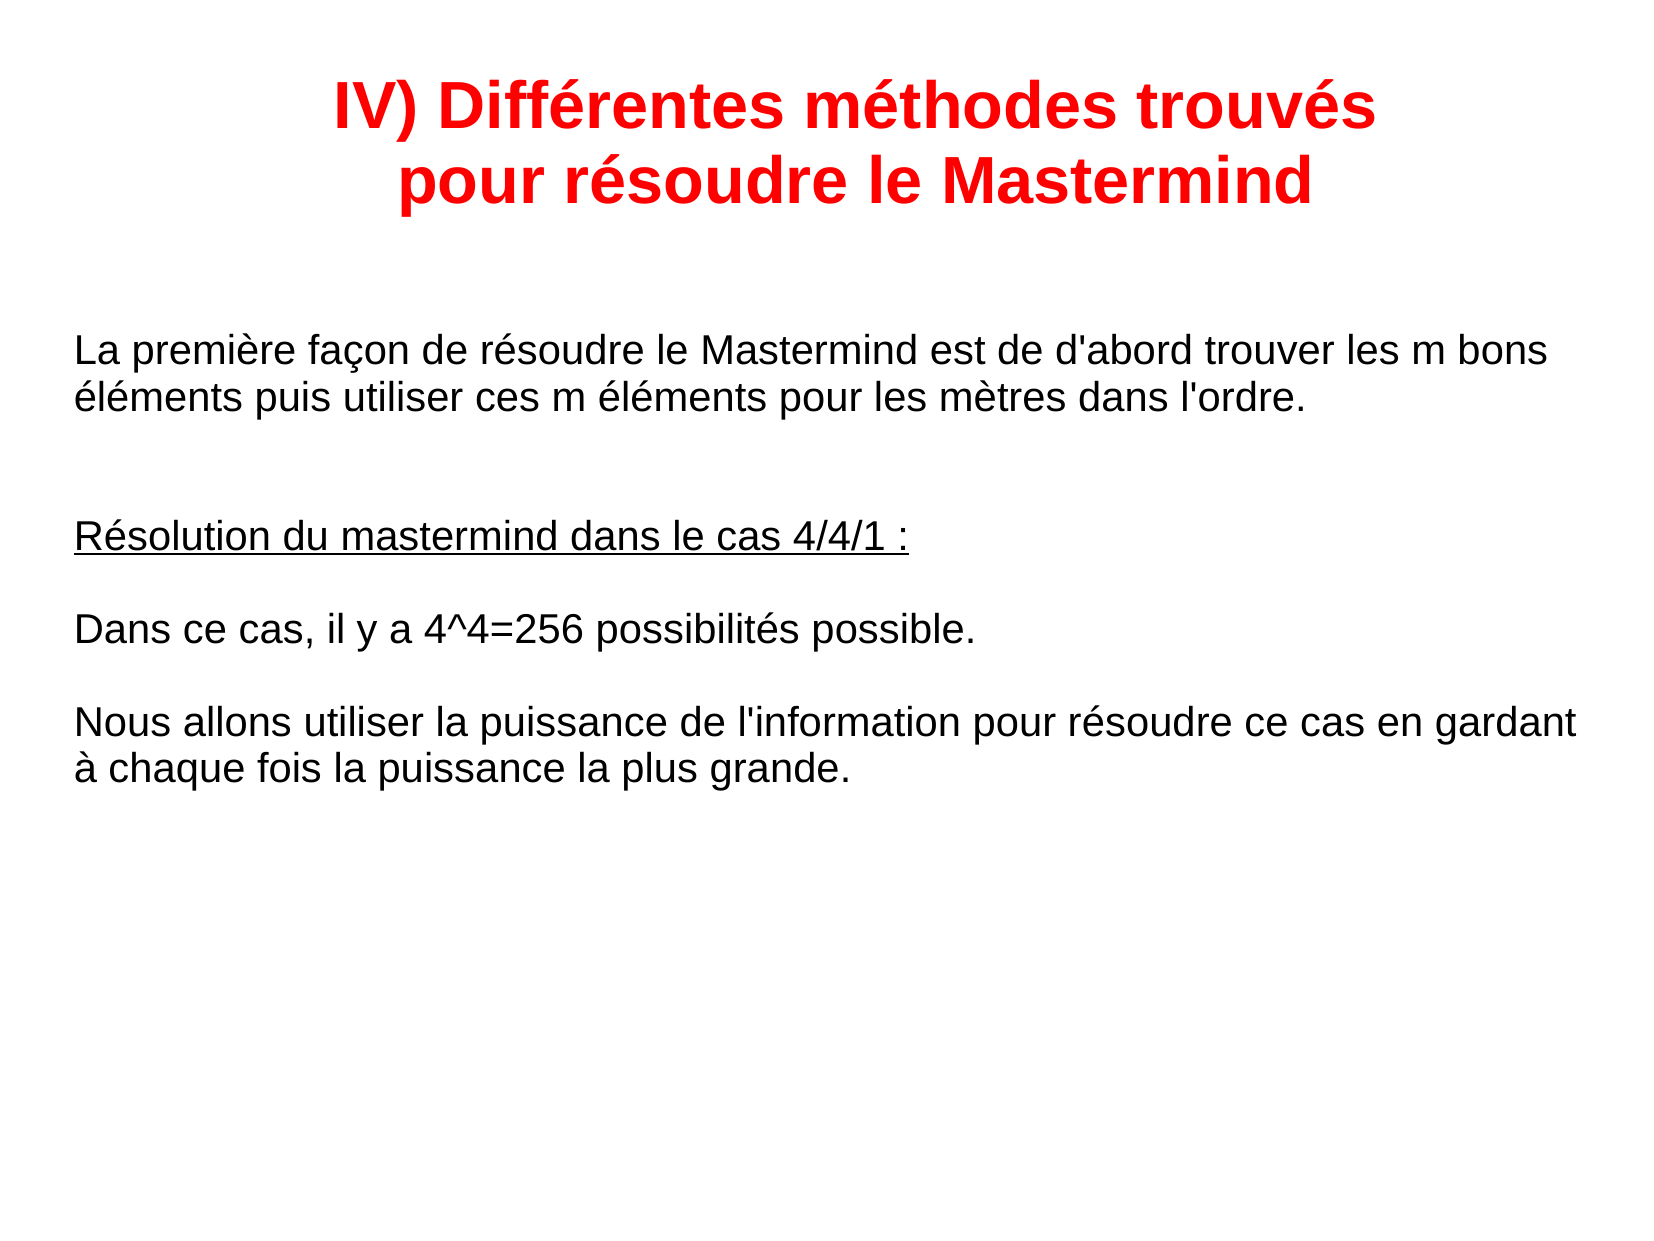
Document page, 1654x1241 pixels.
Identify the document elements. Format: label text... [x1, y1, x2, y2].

text_box IV) Différentes méthodes trouvés pour résoudre le Mastermind [265, 61, 1447, 120]
text_box La première façon de résoudre le Mastermind est de d'abord trouver les m bons éléments puis utiliser ces m éléments pour les mètres dans l'ordre. Résolution du mastermind dans le cas 4/4/1 : Dans ce cas, il y a 4^4=256 possibilités possible. Nous allons utiliser la puissance de l'information pour résoudre ce cas en gardant à chaque fois la puissance la plus grande. [59, 253, 1625, 1043]
